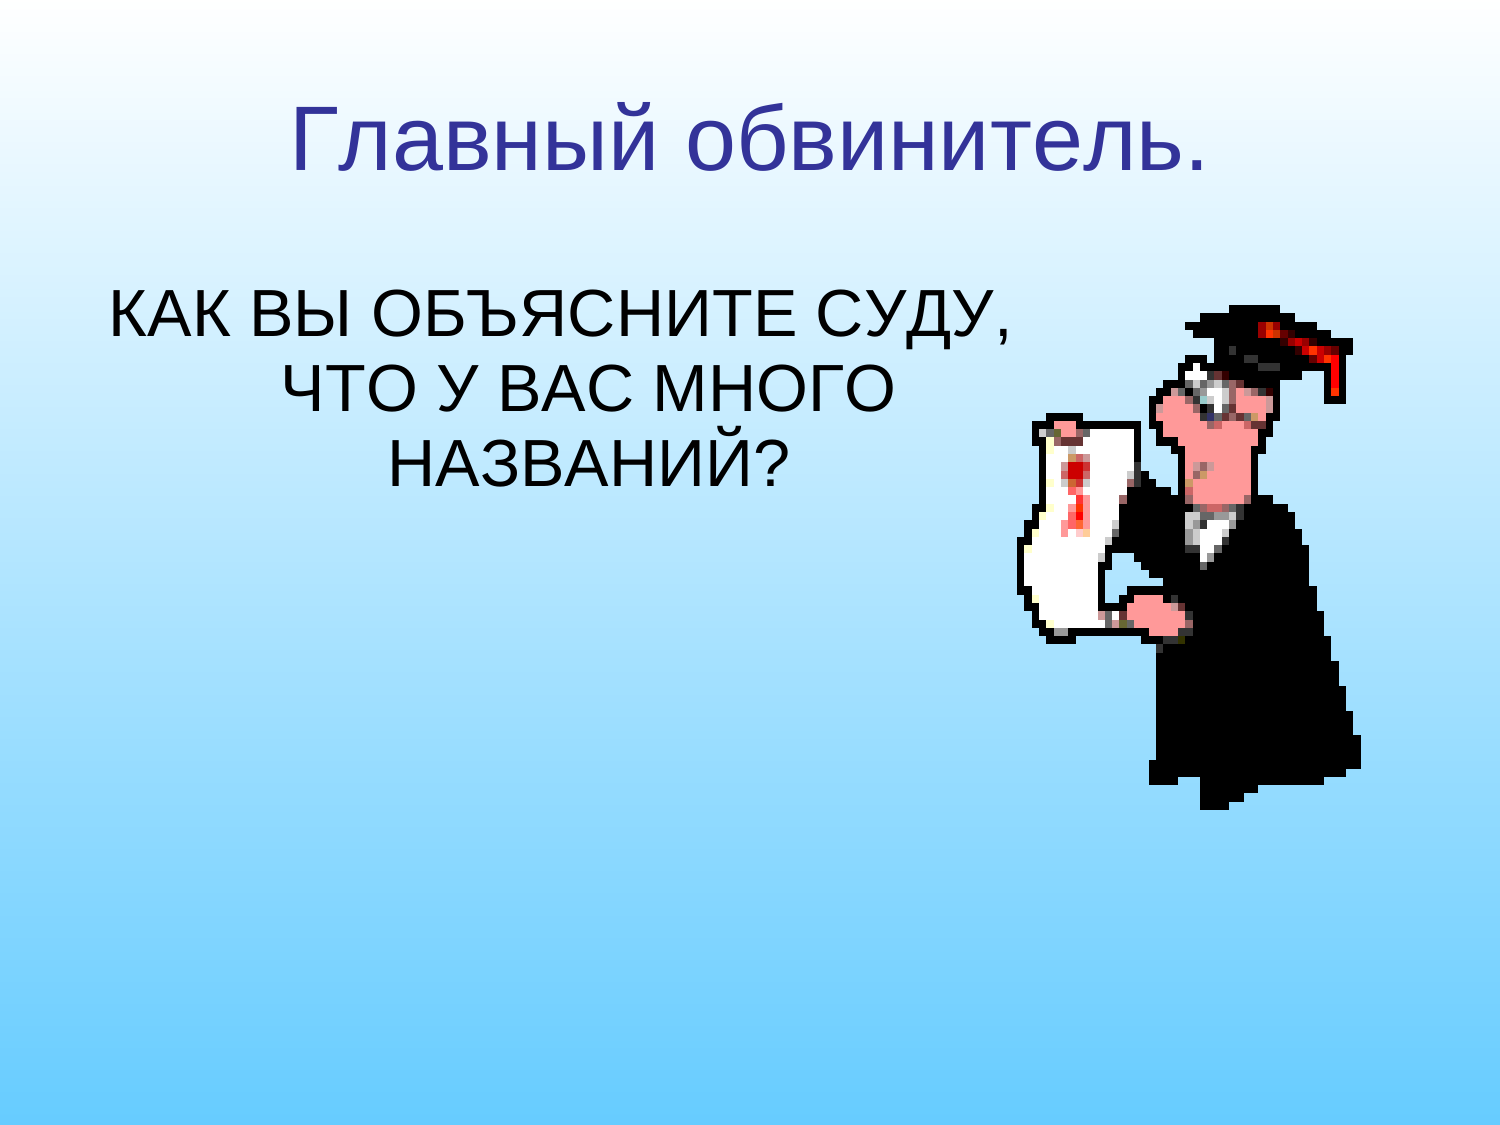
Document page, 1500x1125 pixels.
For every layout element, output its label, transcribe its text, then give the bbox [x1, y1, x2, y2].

title Главный обвинитель. [75, 13, 1426, 265]
picture [1003, 289, 1383, 827]
list КАК ВЫ ОБЪЯСНИТЕ СУДУ, ЧТО У ВАС МНОГО НАЗВАНИЙ? [88, 276, 1034, 709]
list [75, 262, 734, 1021]
